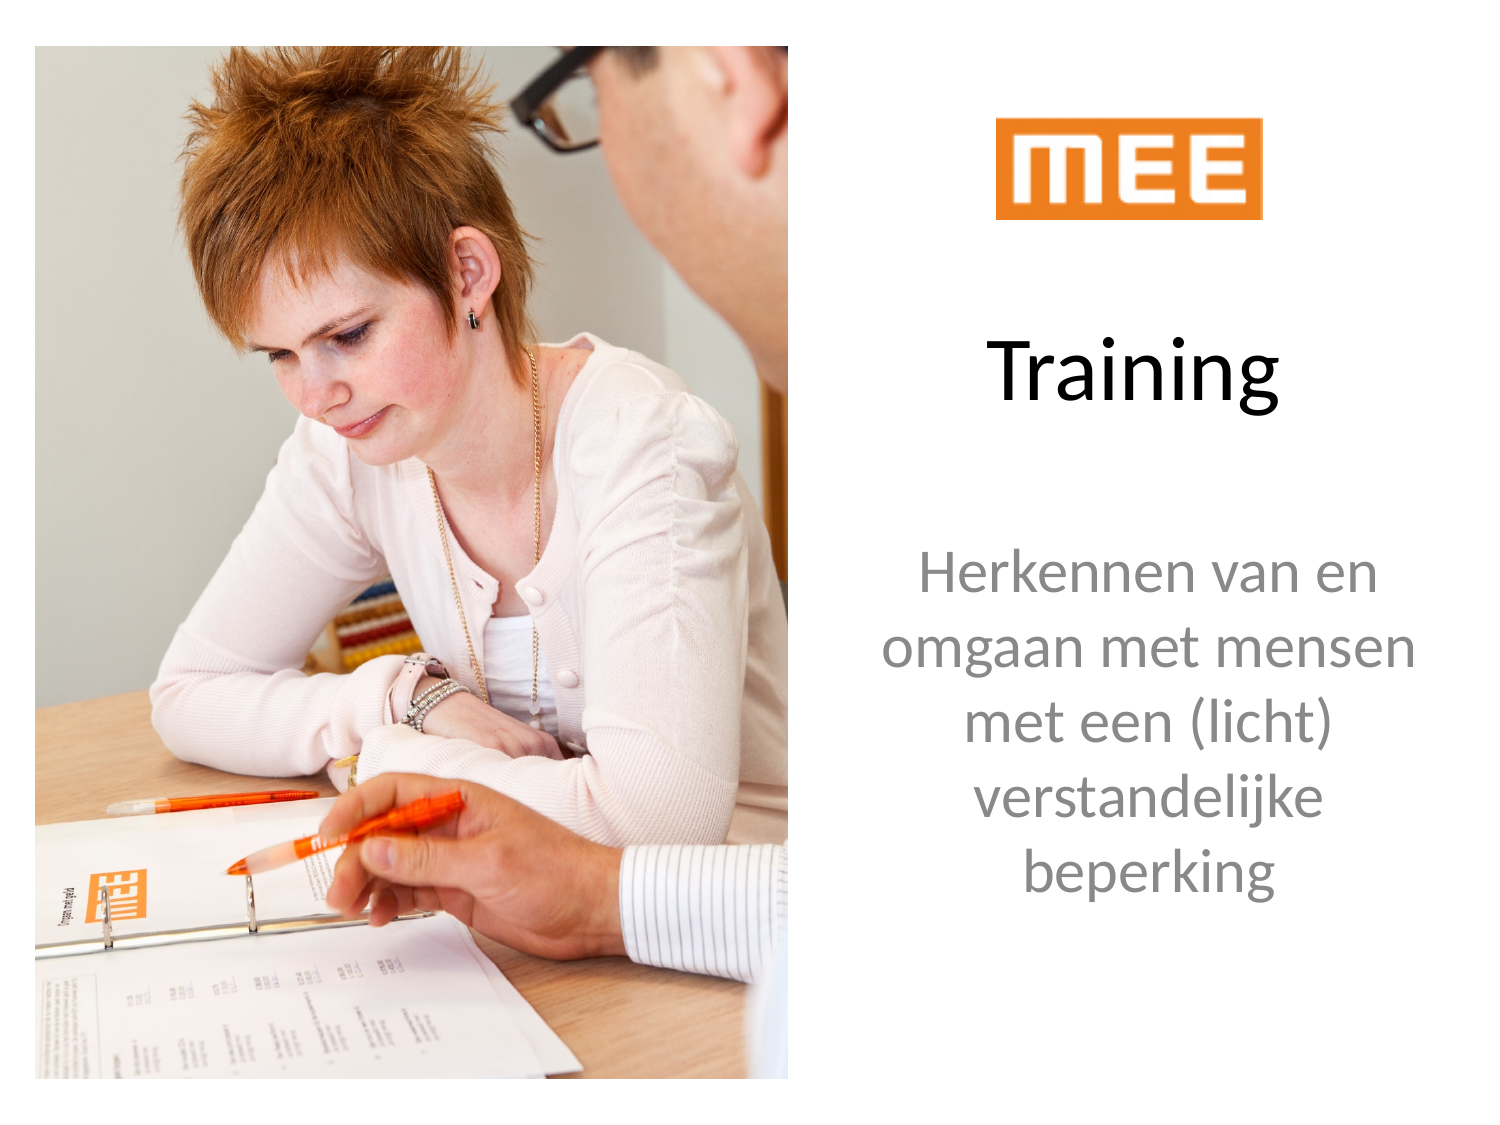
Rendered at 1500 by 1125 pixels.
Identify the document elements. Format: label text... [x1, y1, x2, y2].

picture [996, 117, 1263, 220]
title Training [885, 243, 1382, 485]
picture [35, 46, 788, 1079]
subtitle Herkennen van en omgaan met mensen met een (licht) verstandelijke beperking [862, 522, 1437, 945]
